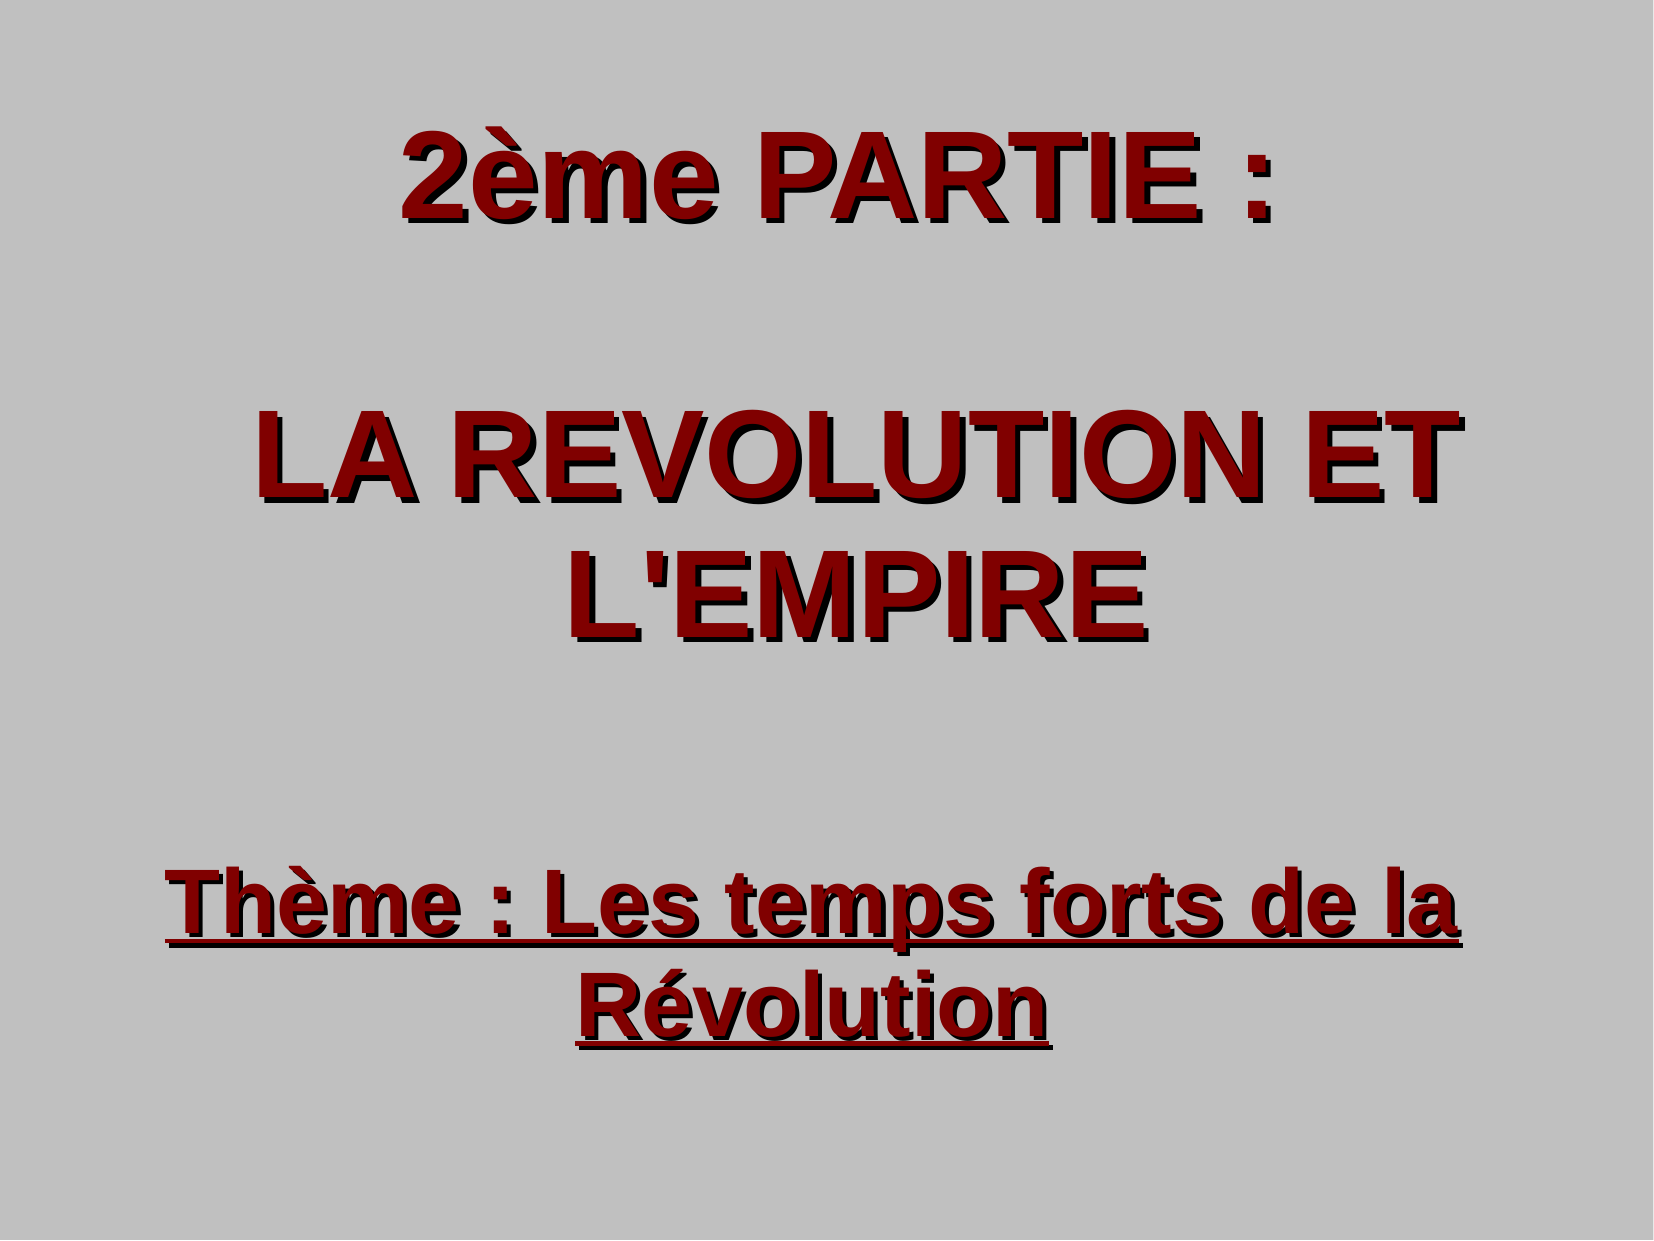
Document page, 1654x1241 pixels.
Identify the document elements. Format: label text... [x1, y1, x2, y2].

text_box 2ème PARTIE : LA REVOLUTION ET L'EMPIRE [59, 97, 1654, 672]
text_box Thème : Les temps forts de la Révolution [88, 843, 1536, 1064]
